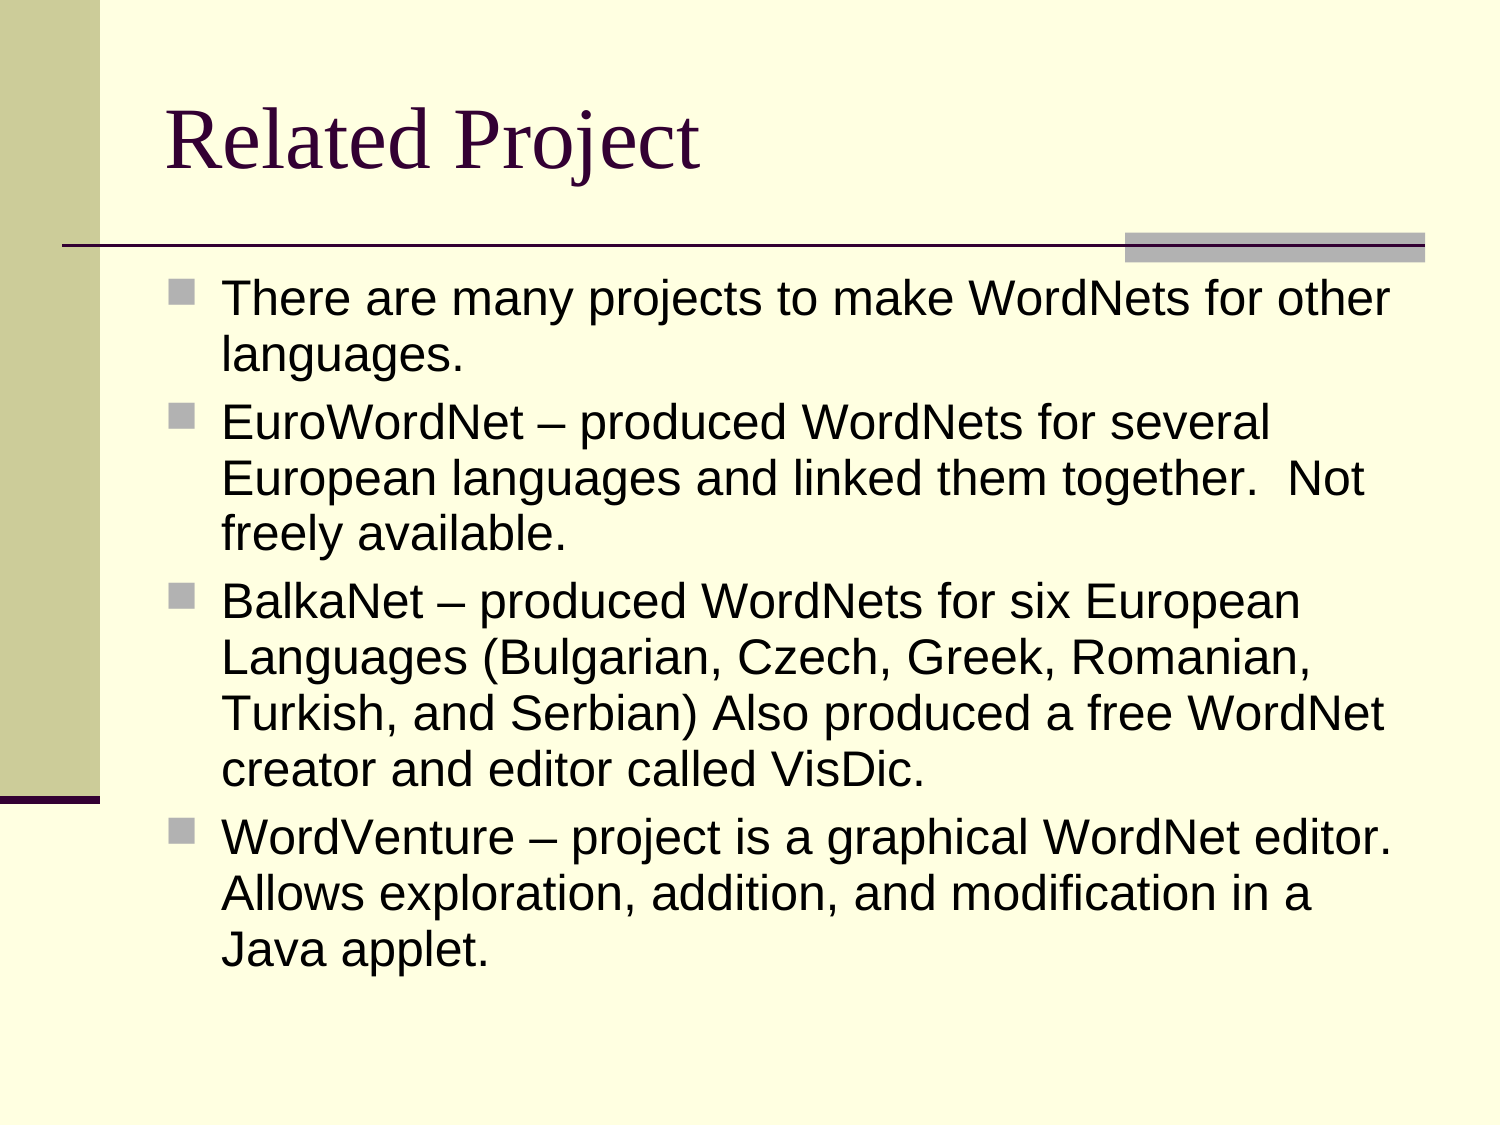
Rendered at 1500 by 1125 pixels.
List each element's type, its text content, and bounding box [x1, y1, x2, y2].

title Related Project [150, 45, 1426, 234]
list There are many projects to make WordNets for other languages. EuroWordNet – produced WordNets for several European languages and linked them together. Not freely available. BalkaNet – produced WordNets for six European Languages (Bulgarian, Czech, Greek, Romanian, Turkish, and Serbian) Also produced a free WordNet creator and editor called VisDic. WordVenture – project is a graphical WordNet editor. Allows exploration, addition, and modification in a Java applet. [150, 262, 1426, 1006]
